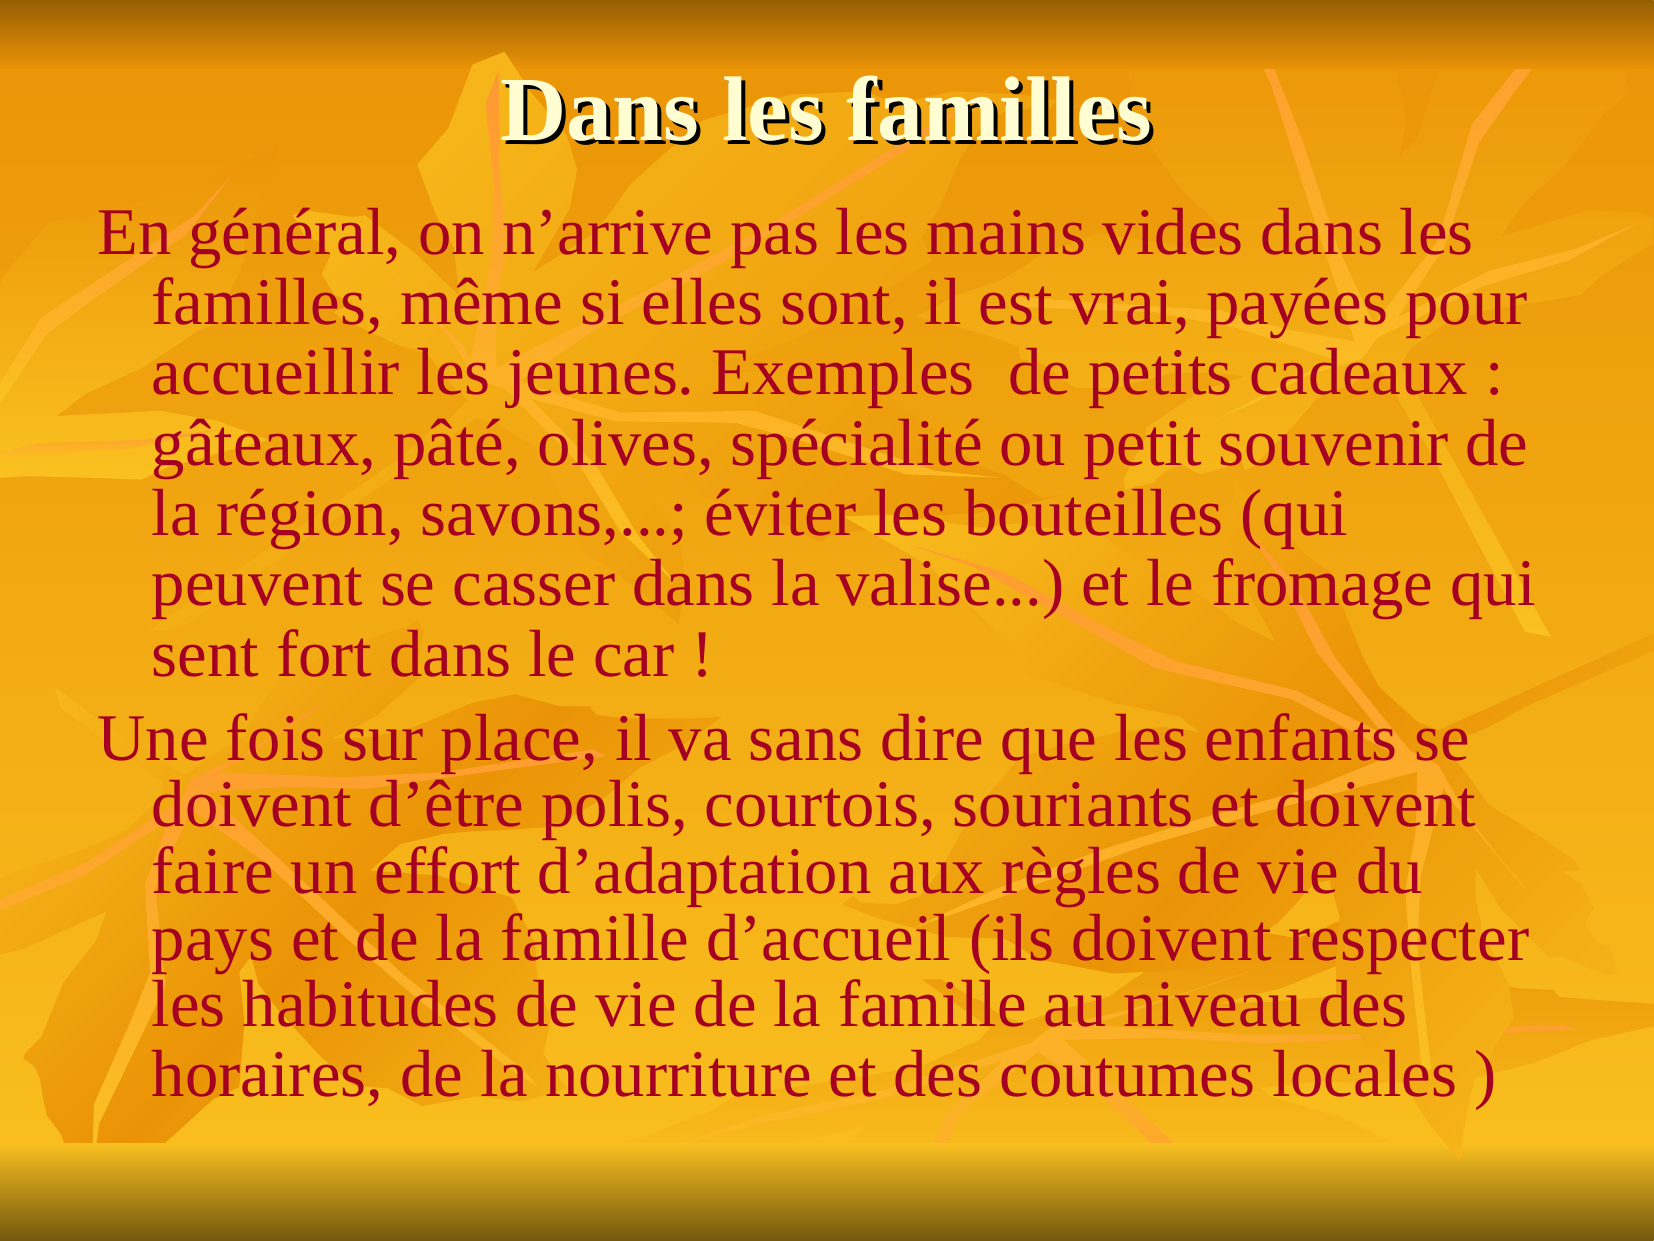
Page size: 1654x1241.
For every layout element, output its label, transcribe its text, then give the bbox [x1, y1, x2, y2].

text_box En général, on n’arrive pas les mains vides dans les familles, même si elles sont, il est vrai, payées pour accueillir les jeunes. Exemples de petits cadeaux : gâteaux, pâté, olives, spécialité ou petit souvenir de la région, savons,...; éviter les bouteilles (qui peuvent se casser dans la valise...) et le fromage qui sent fort dans le car ! Une fois sur place, il va sans dire que les enfants se doivent d’être polis, courtois, souriants et doivent faire un effort d’adaptation aux règles de vie du pays et de la famille d’accueil (ils doivent respecter les habitudes de vie de la famille au niveau des horaires, de la nourriture et des coutumes locales )‏ [82, 190, 1571, 1241]
title Dans les familles [82, 7, 1571, 190]
